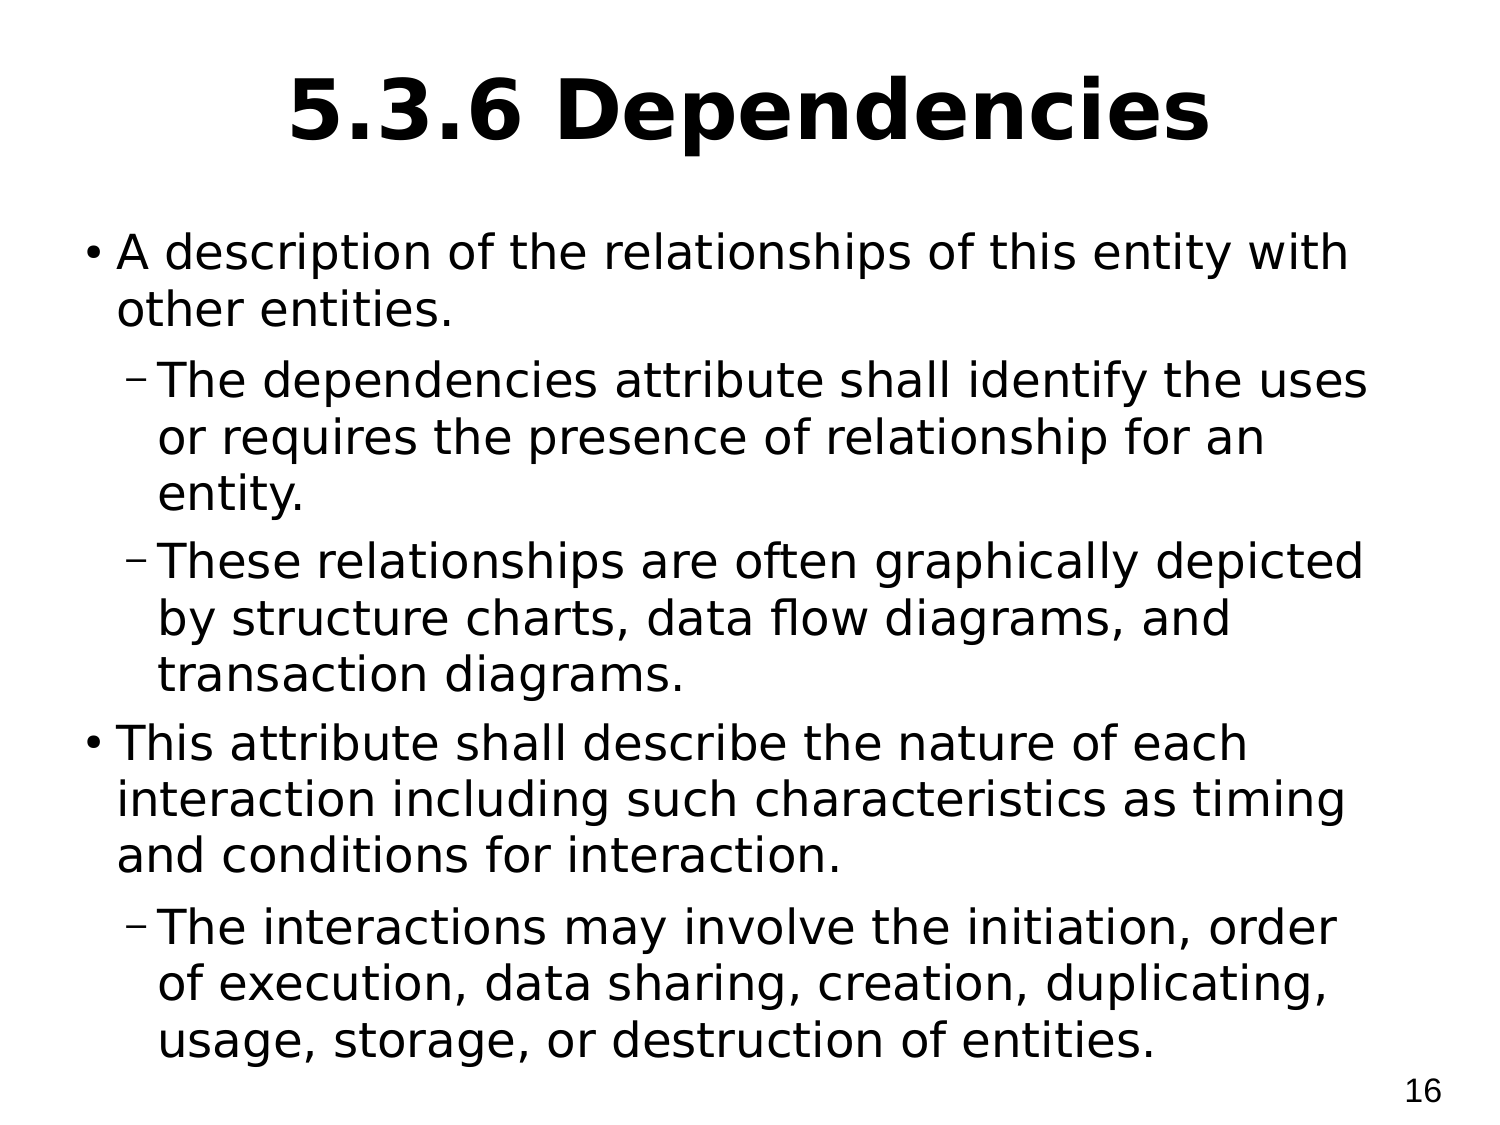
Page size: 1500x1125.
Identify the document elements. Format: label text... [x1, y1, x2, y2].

list A description of the relationships of this entity with other entities. The dependencies attribute shall identify the uses or requires the presence of relationship for an entity. These relationships are often graphically depicted by structure charts, data flow diagrams, and transaction diagrams. This attribute shall describe the nature of each interaction including such characteristics as timing and conditions for interaction. The interactions may involve the initiation, order of execution, data sharing, creation, duplicating, usage, storage, or destruction of entities. [75, 224, 1395, 1075]
title 5.3.6 Dependencies [75, 44, 1425, 177]
